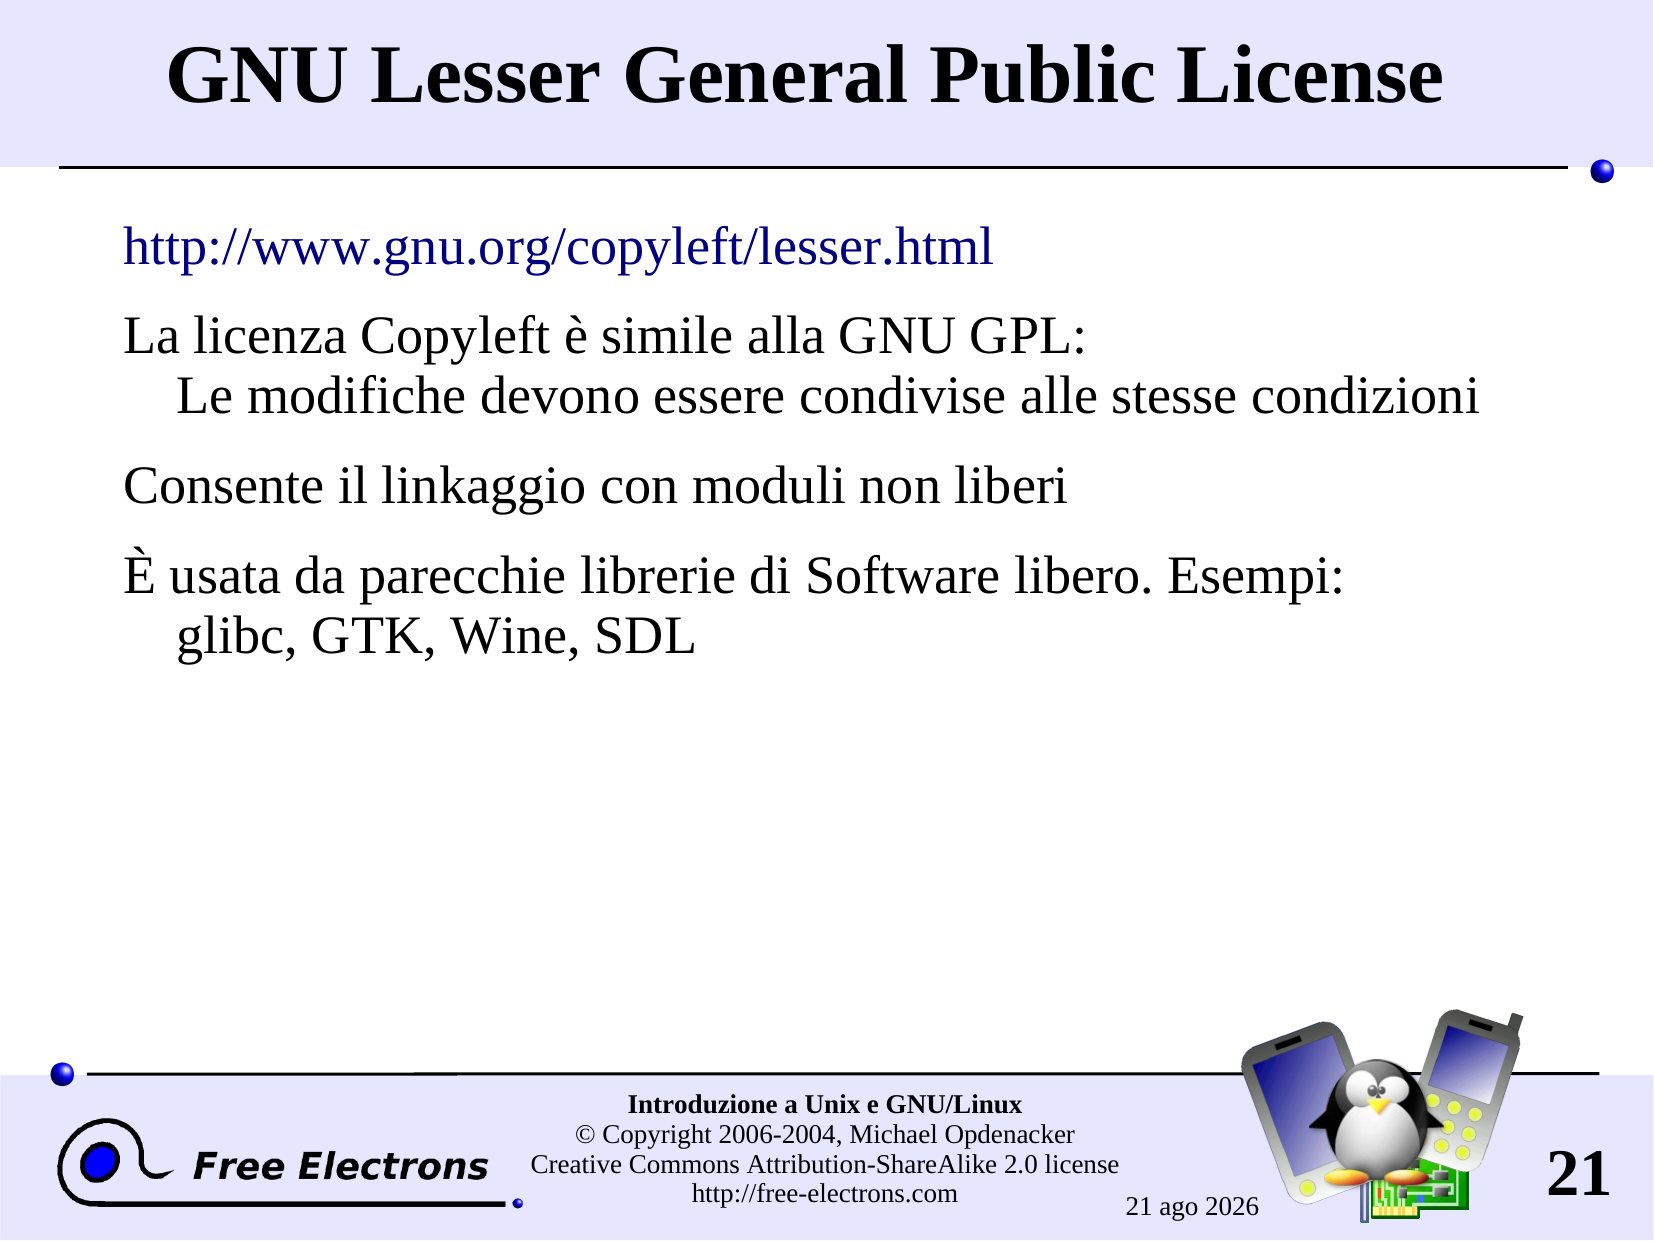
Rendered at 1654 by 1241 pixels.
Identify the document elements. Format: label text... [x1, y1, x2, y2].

picture [50, 1107, 527, 1216]
list http://www.gnu.org/copyleft/lesser.html La licenza Copyleft è simile alla GNU GPL: Le modifiche devono essere condivise alle stesse condizioni Consente il linkaggio con moduli non liberi È usata da parecchie librerie di Software libero. Esempi: glibc, GTK, Wine, SDL [105, 216, 1518, 1066]
title GNU Lesser General Public License [60, 20, 1551, 130]
picture [1231, 1007, 1538, 1241]
